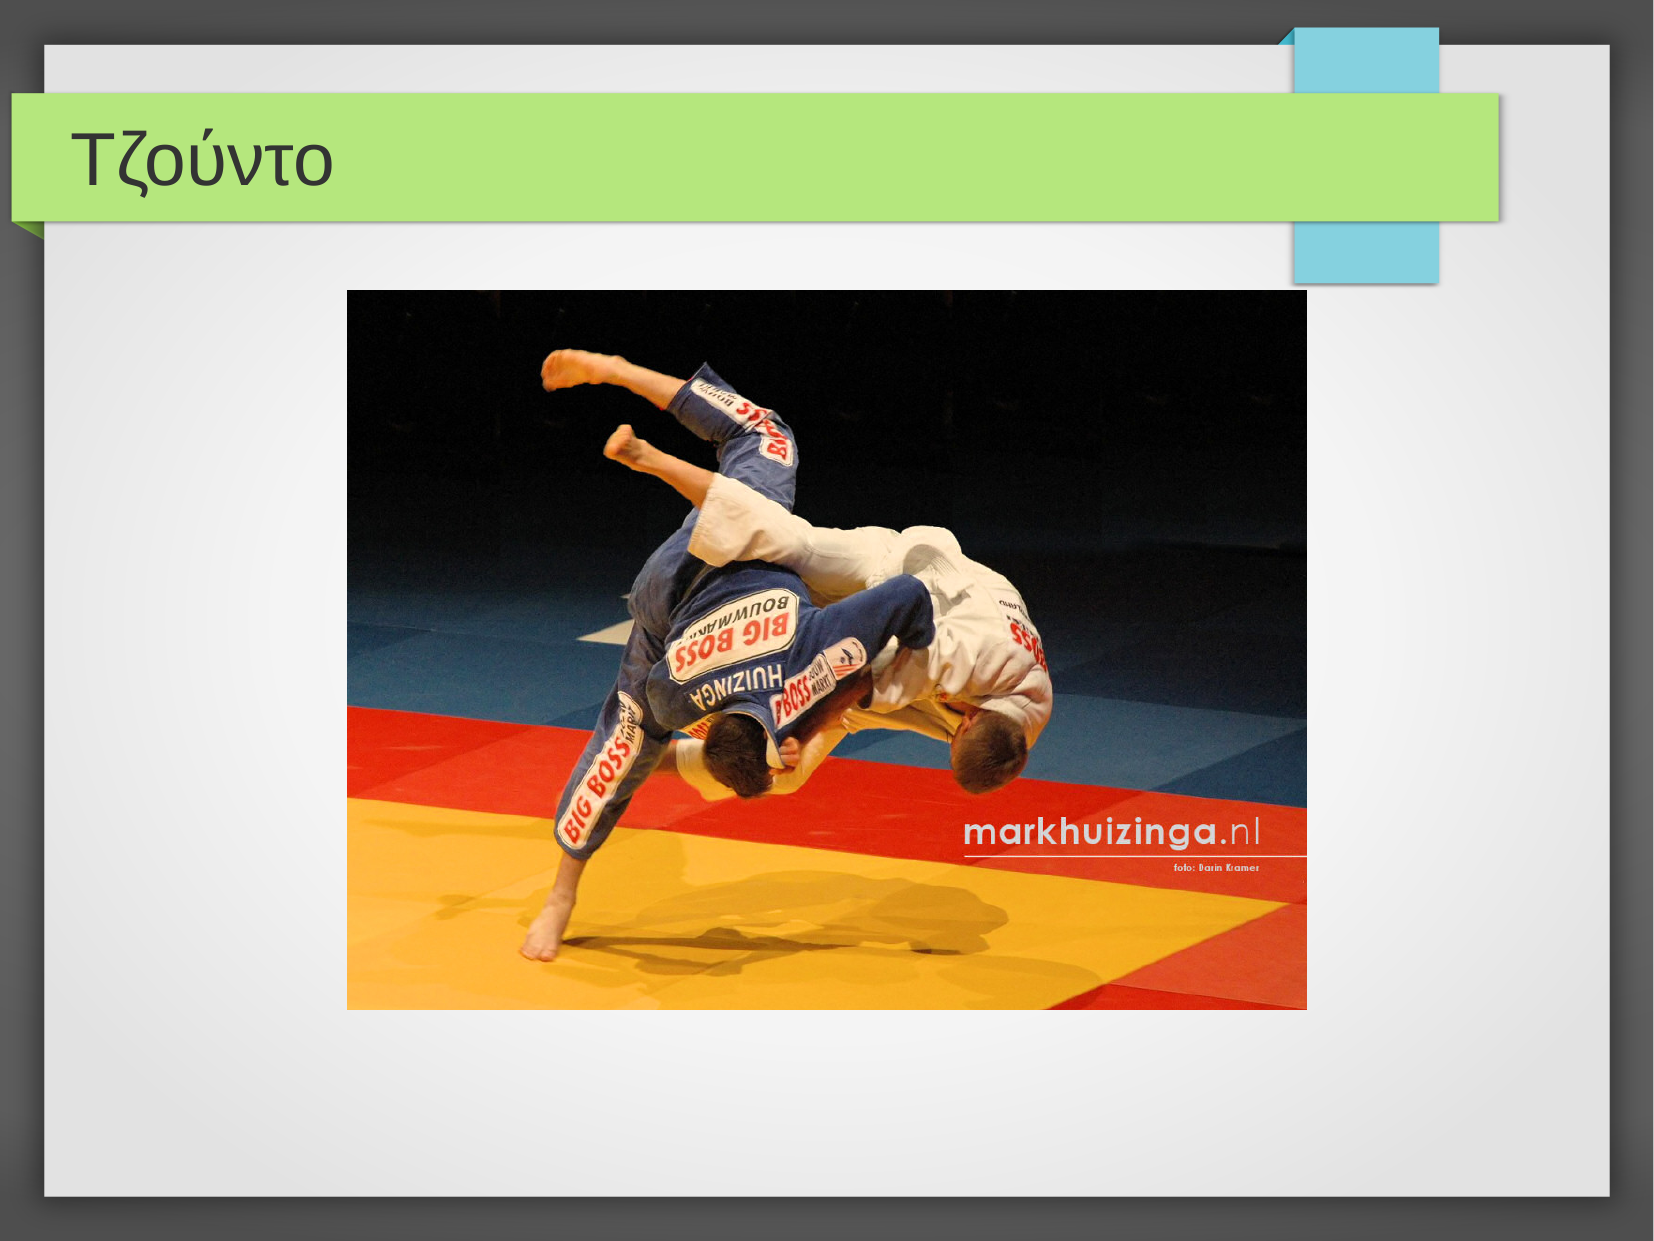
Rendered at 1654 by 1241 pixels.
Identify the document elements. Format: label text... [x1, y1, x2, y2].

title Τζούντο [70, 106, 1229, 213]
picture [0, 0, 1654, 1241]
